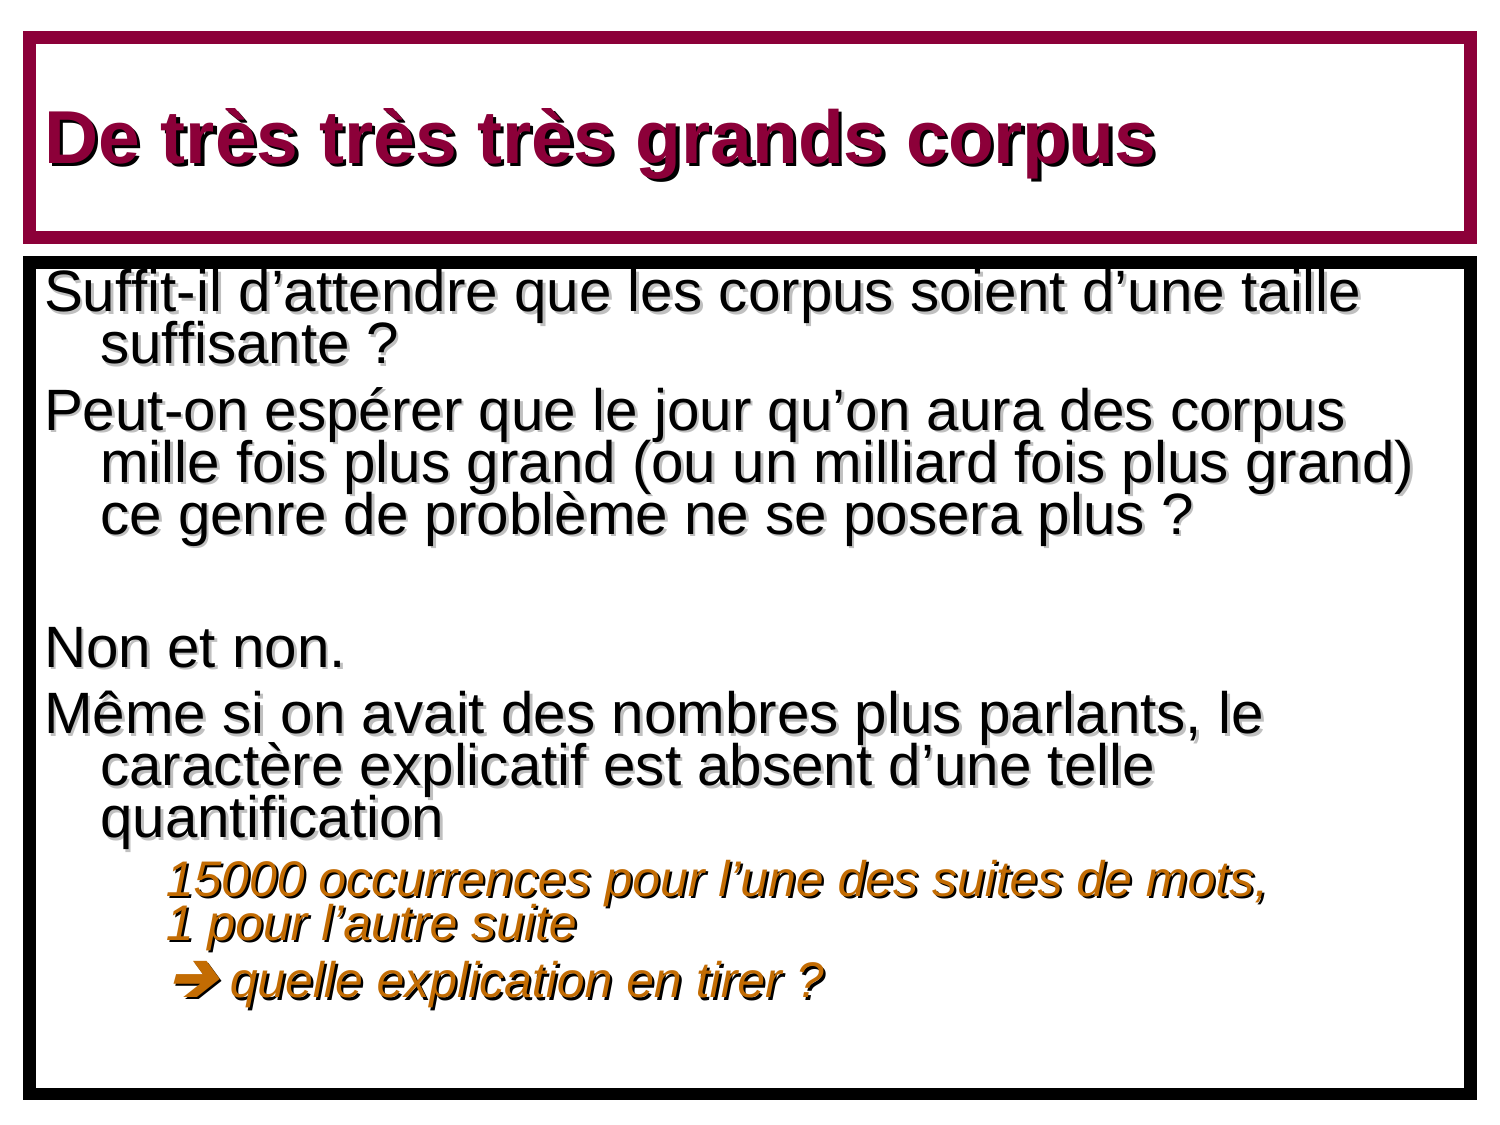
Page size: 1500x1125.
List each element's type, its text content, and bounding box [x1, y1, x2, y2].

list Suffit-il d’attendre que les corpus soient d’une taille suffisante ? Peut-on espérer que le jour qu’on aura des corpus mille fois plus grand (ou un milliard fois plus grand) ce genre de problème ne se posera plus ? Non et non. Même si on avait des nombres plus parlants, le caractère explicatif est absent d’une telle quantification 15000 occurrences pour l’une des suites de mots, 1 pour l’autre suite  quelle explication en tirer ? [29, 262, 1471, 1095]
title De très très très grands corpus [29, 37, 1471, 238]
